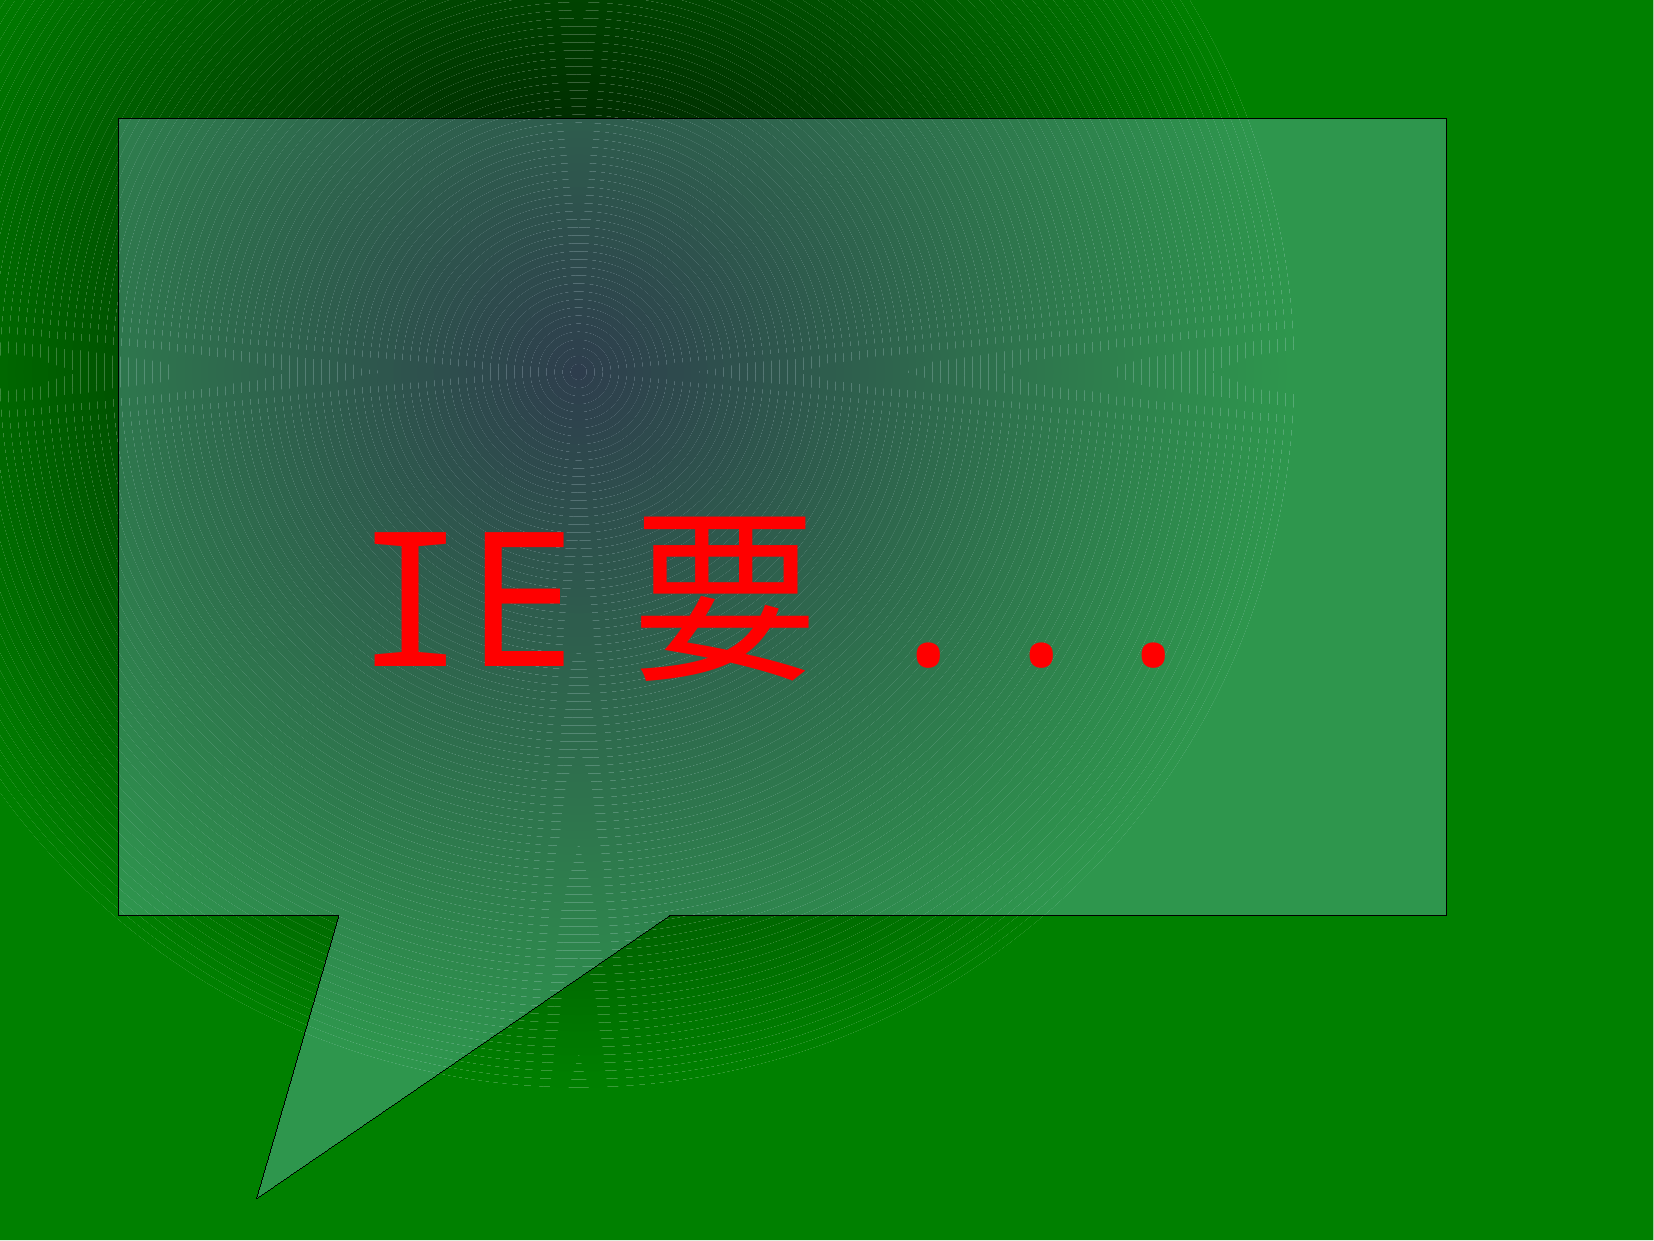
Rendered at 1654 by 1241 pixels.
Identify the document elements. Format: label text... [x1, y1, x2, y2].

text_box IE要... [118, 118, 1447, 1199]
